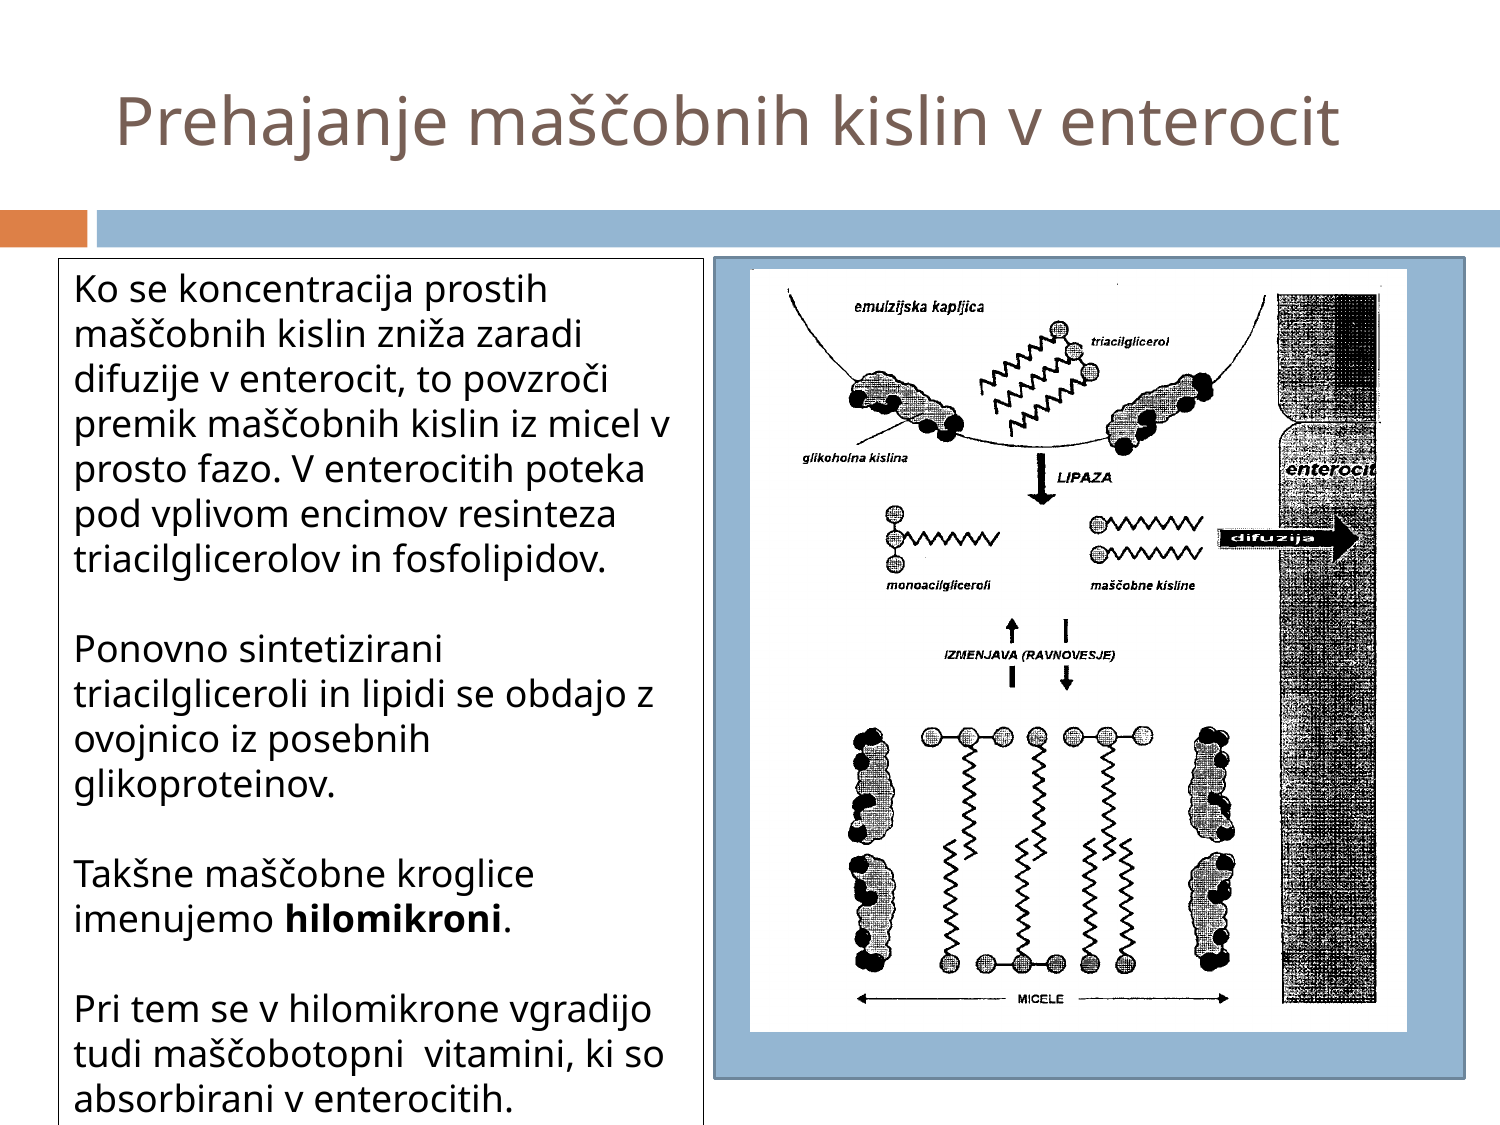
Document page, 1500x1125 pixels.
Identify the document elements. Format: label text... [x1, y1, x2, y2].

text_box [714, 257, 1465, 1079]
picture [750, 269, 1407, 1032]
text_box Ko se koncentracija prostih maščobnih kislin zniža zaradi difuzije v enterocit, to povzroči premik maščobnih kislin iz micel v prosto fazo. V enterocitih poteka pod vplivom encimov resinteza triacilglicerolov in fosfolipidov. Ponovno sintetizirani triacilgliceroli in lipidi se obdajo z ovojnico iz posebnih glikoproteinov. Takšne maščobne kroglice imenujemo hilomikroni. Pri tem se v hilomikrone vgradijo tudi maščobotopni vitamini, ki so absorbirani v enterocitih. [58, 257, 703, 1125]
title Prehajanje maščobnih kislin v enterocit [99, 37, 1438, 200]
